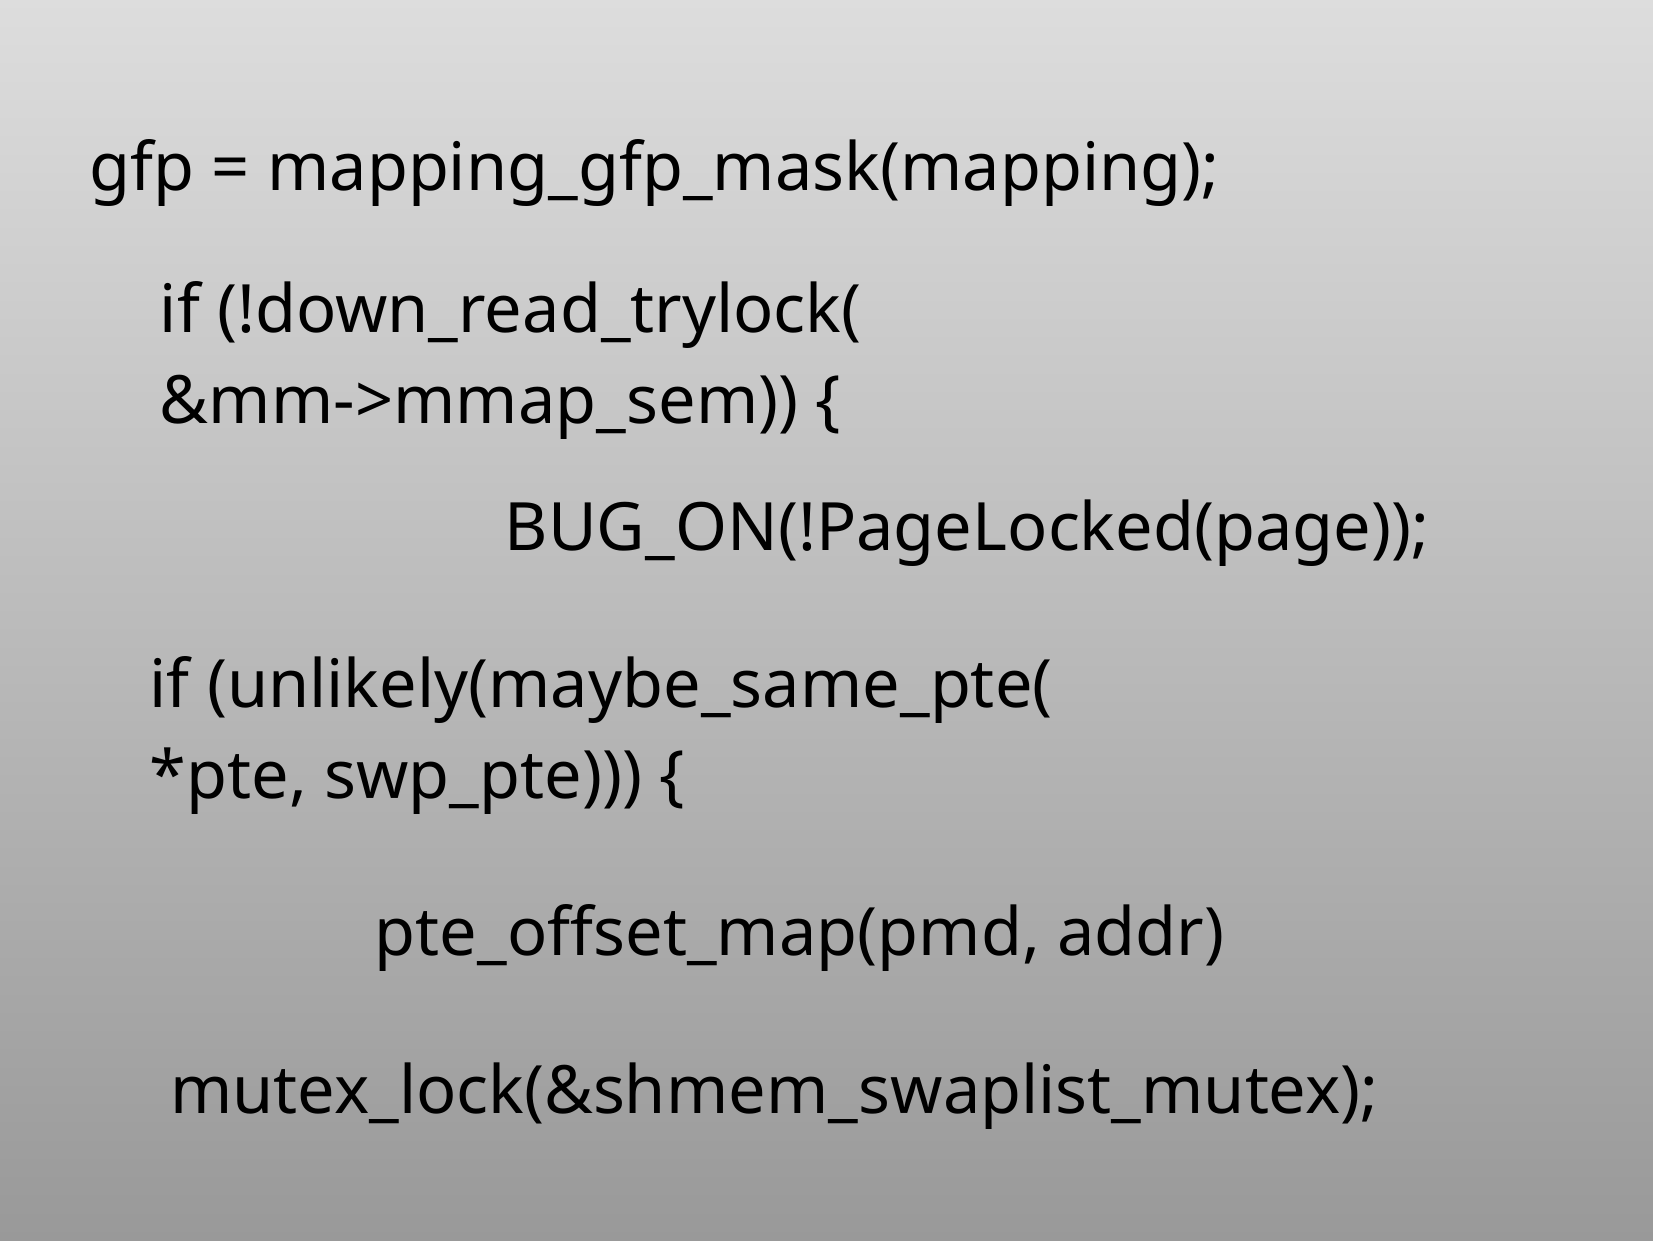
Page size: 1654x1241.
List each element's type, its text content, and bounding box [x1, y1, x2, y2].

text_box if (unlikely(maybe_same_pte( *pte, swp_pte))) { [135, 629, 1285, 811]
text_box pte_offset_map(pmd, addr) [360, 877, 1390, 976]
text_box if (!down_read_trylock( &mm->mmap_sem)) { [145, 254, 1096, 436]
text_box mutex_lock(&shmem_swaplist_mutex); [155, 1035, 1546, 1133]
text_box BUG_ON(!PageLocked(page)); [490, 472, 1561, 571]
text_box gfp = mapping_gfp_mask(mapping); [75, 112, 1385, 211]
